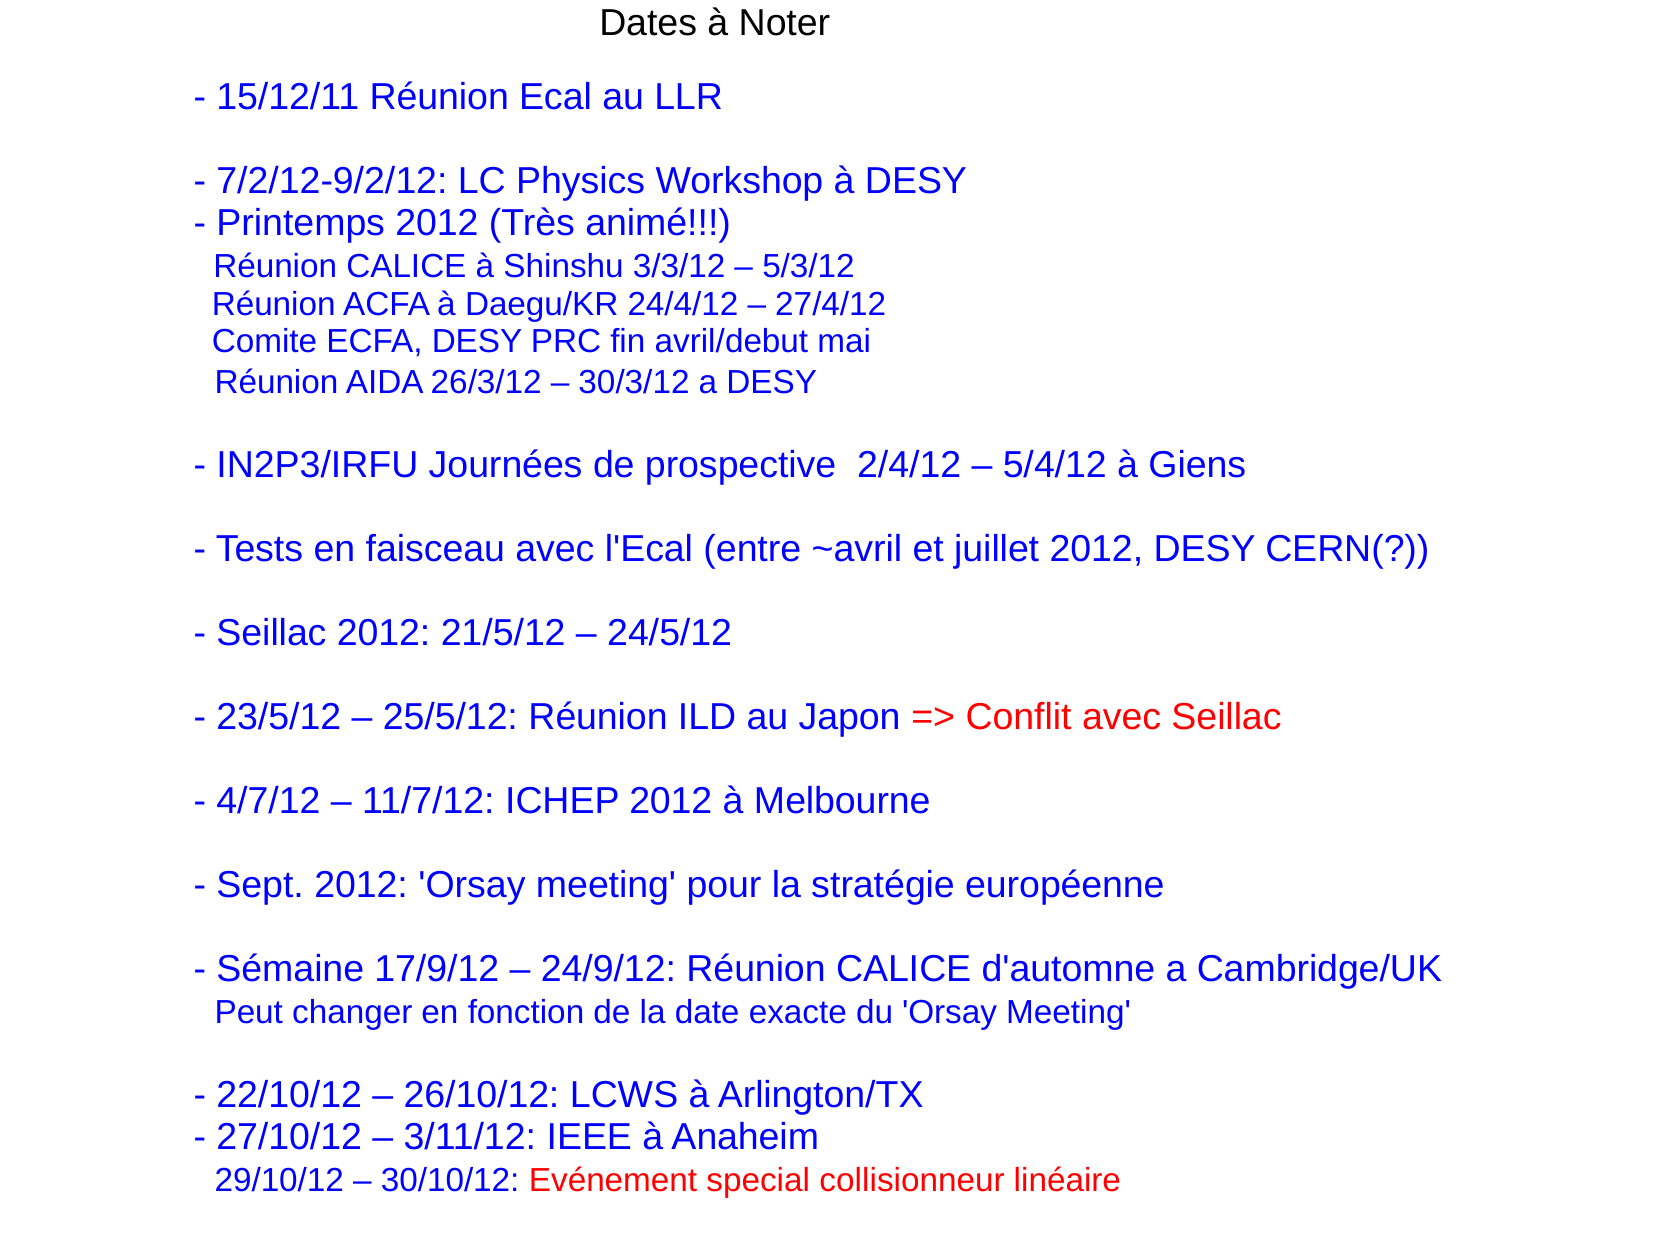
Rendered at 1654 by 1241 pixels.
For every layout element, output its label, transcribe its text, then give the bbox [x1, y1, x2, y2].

text_box Dates à Noter [584, 0, 846, 26]
text_box - 15/12/11 Réunion Ecal au LLR - 7/2/12-9/2/12: LC Physics Workshop à DESY - Printemps 2012 (Très animé!!!) Réunion CALICE à Shinshu 3/3/12 – 5/3/12 Réunion ACFA à Daegu/KR 24/4/12 – 27/4/12 Comite ECFA, DESY PRC fin avril/debut mai Réunion AIDA 26/3/12 – 30/3/12 a DESY - IN2P3/IRFU Journées de prospective 2/4/12 – 5/4/12 à Giens - Tests en faisceau avec l'Ecal (entre ~avril et juillet 2012, DESY CERN(?)) - Seillac 2012: 21/5/12 – 24/5/12 - 23/5/12 – 25/5/12: Réunion ILD au Japon => Conflit avec Seillac - 4/7/12 – 11/7/12: ICHEP 2012 à Melbourne - Sept. 2012: 'Orsay meeting' pour la stratégie européenne - Sémaine 17/9/12 – 24/9/12: Réunion CALICE d'automne a Cambridge/UK Peut changer en fonction de la date exacte du 'Orsay Meeting' - 22/10/12 – 26/10/12: LCWS à Arlington/TX - 27/10/12 – 3/11/12: IEEE à Anaheim 29/10/12 – 30/10/12: Evénement special collisionneur linéaire [178, 26, 1461, 1241]
